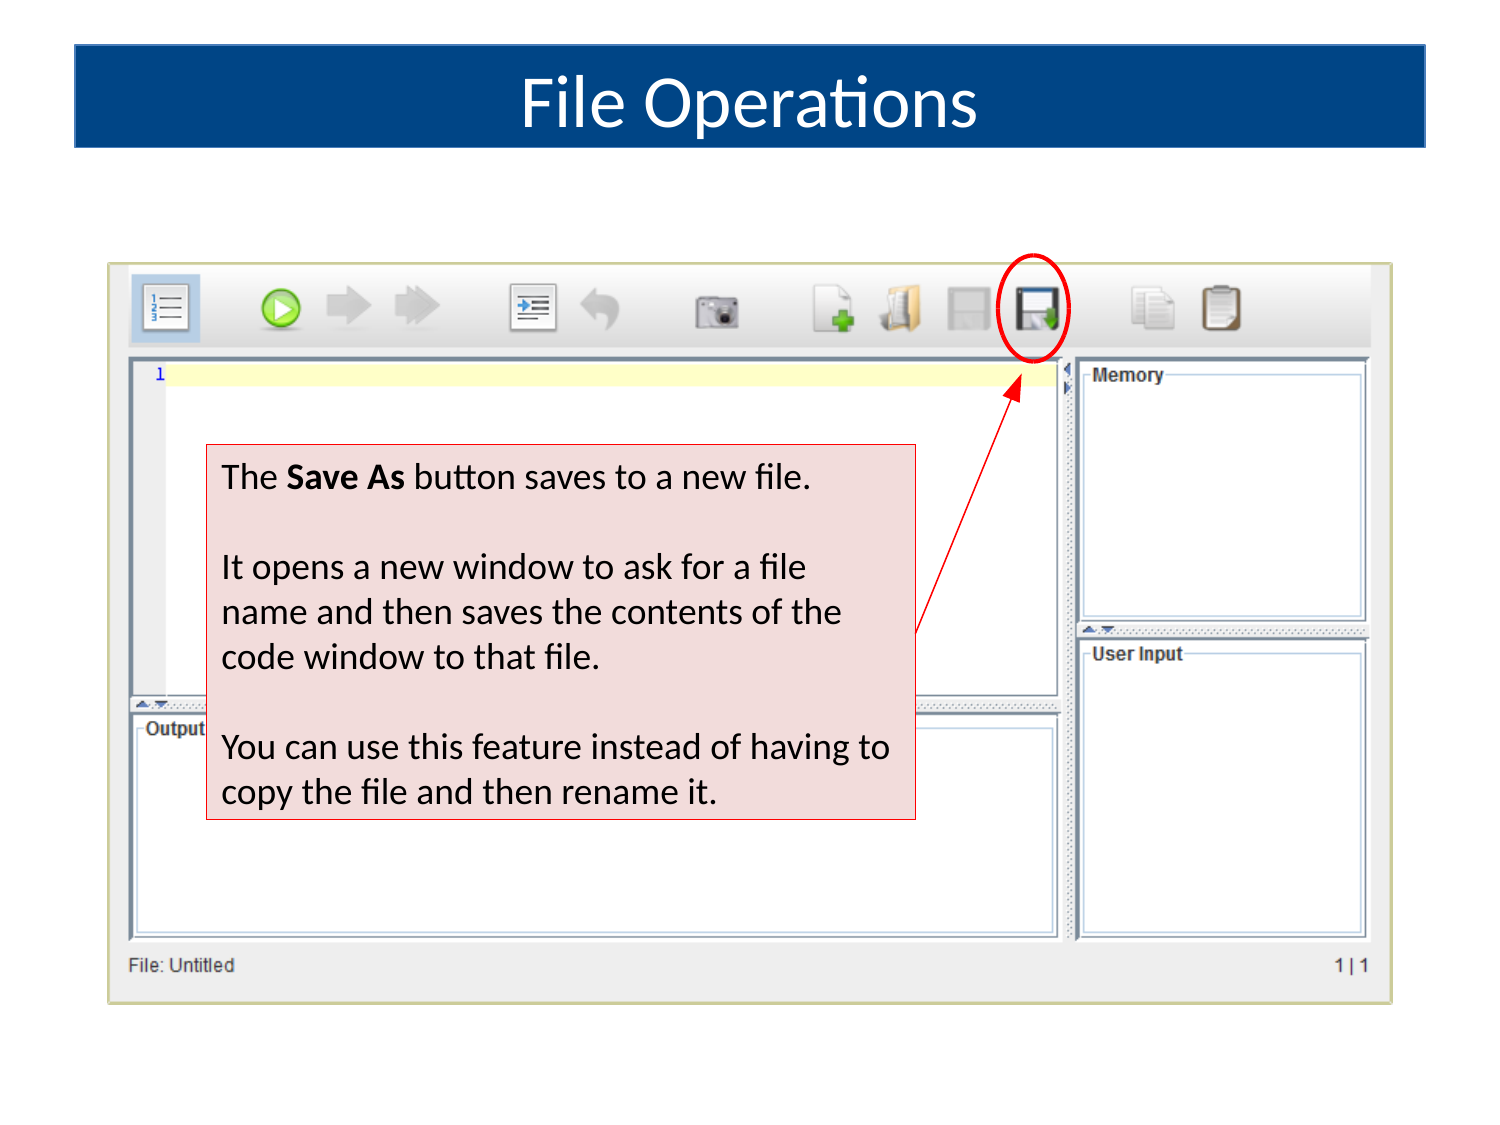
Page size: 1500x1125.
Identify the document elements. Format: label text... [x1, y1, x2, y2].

picture [107, 262, 1393, 1005]
text_box The Save As button saves to a new file. It opens a new window to ask for a file name and then saves the contents of the code window to that file. You can use this feature instead of having to copy the file and then rename it. [206, 444, 916, 820]
title File Operations [75, 45, 1425, 148]
picture [1001, 262, 1066, 359]
